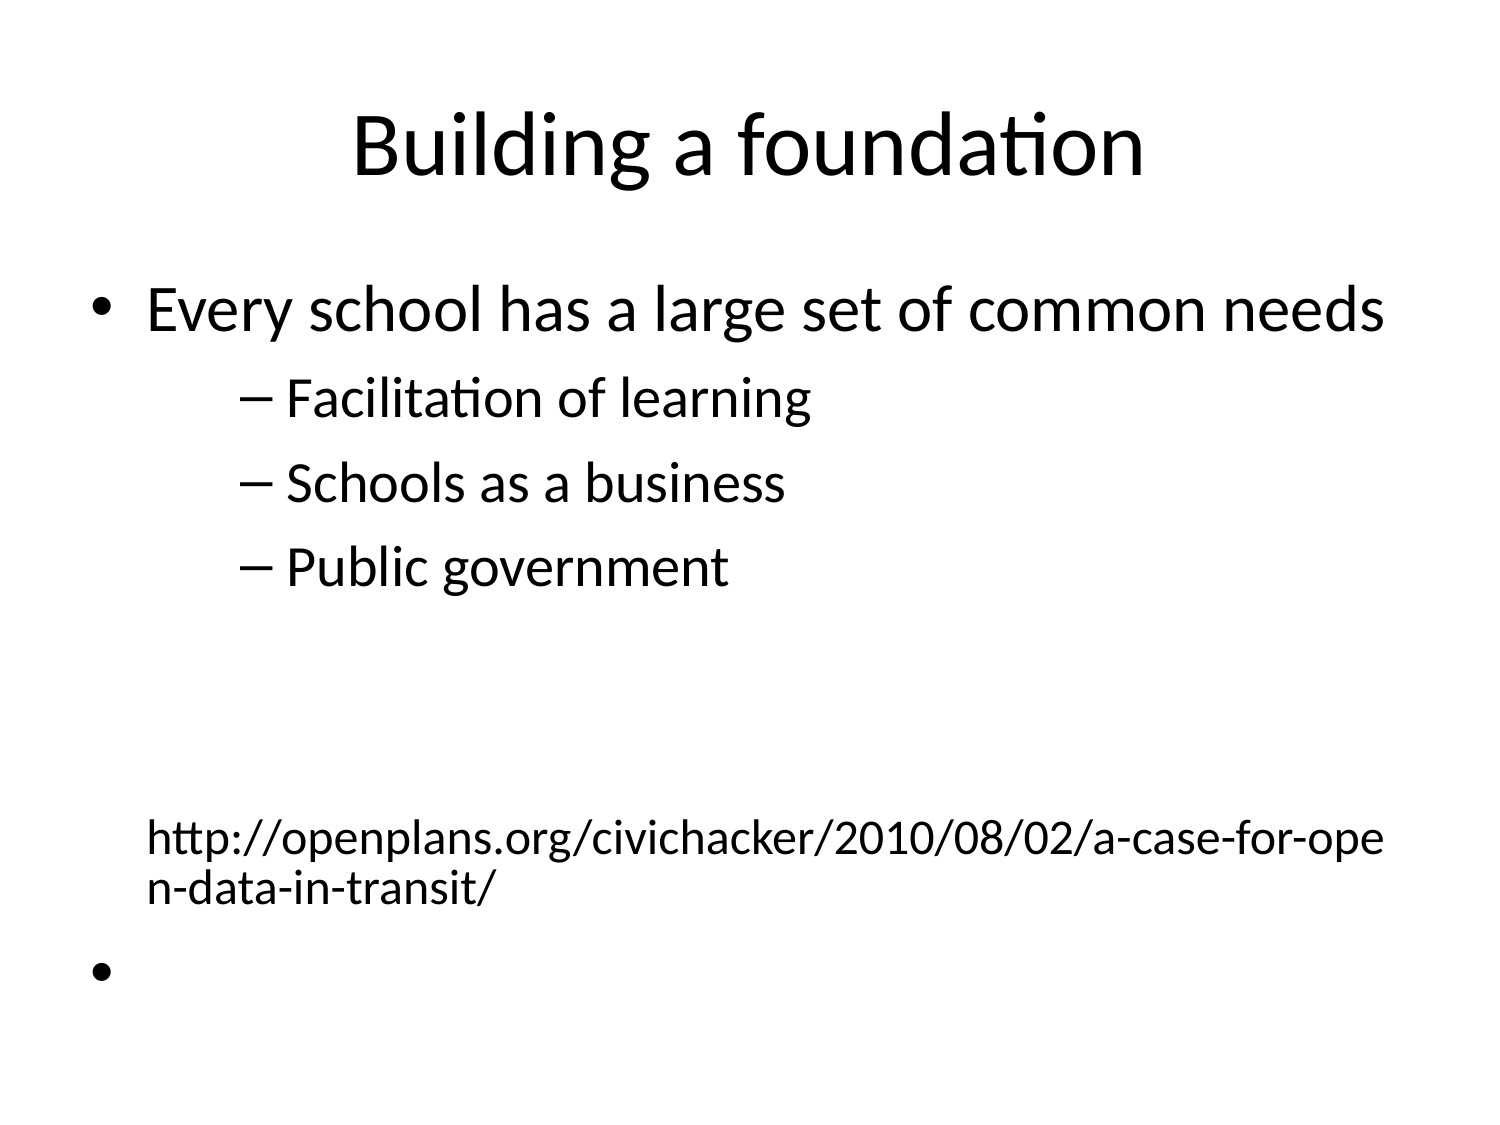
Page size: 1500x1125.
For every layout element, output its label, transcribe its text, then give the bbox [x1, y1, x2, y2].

title Building a foundation [75, 45, 1426, 233]
list Every school has a large set of common needs Facilitation of learning Schools as a business Public government http://openplans.org/civichacker/2010/08/02/a-case-for-open-data-in-transit/ [75, 257, 1426, 1000]
